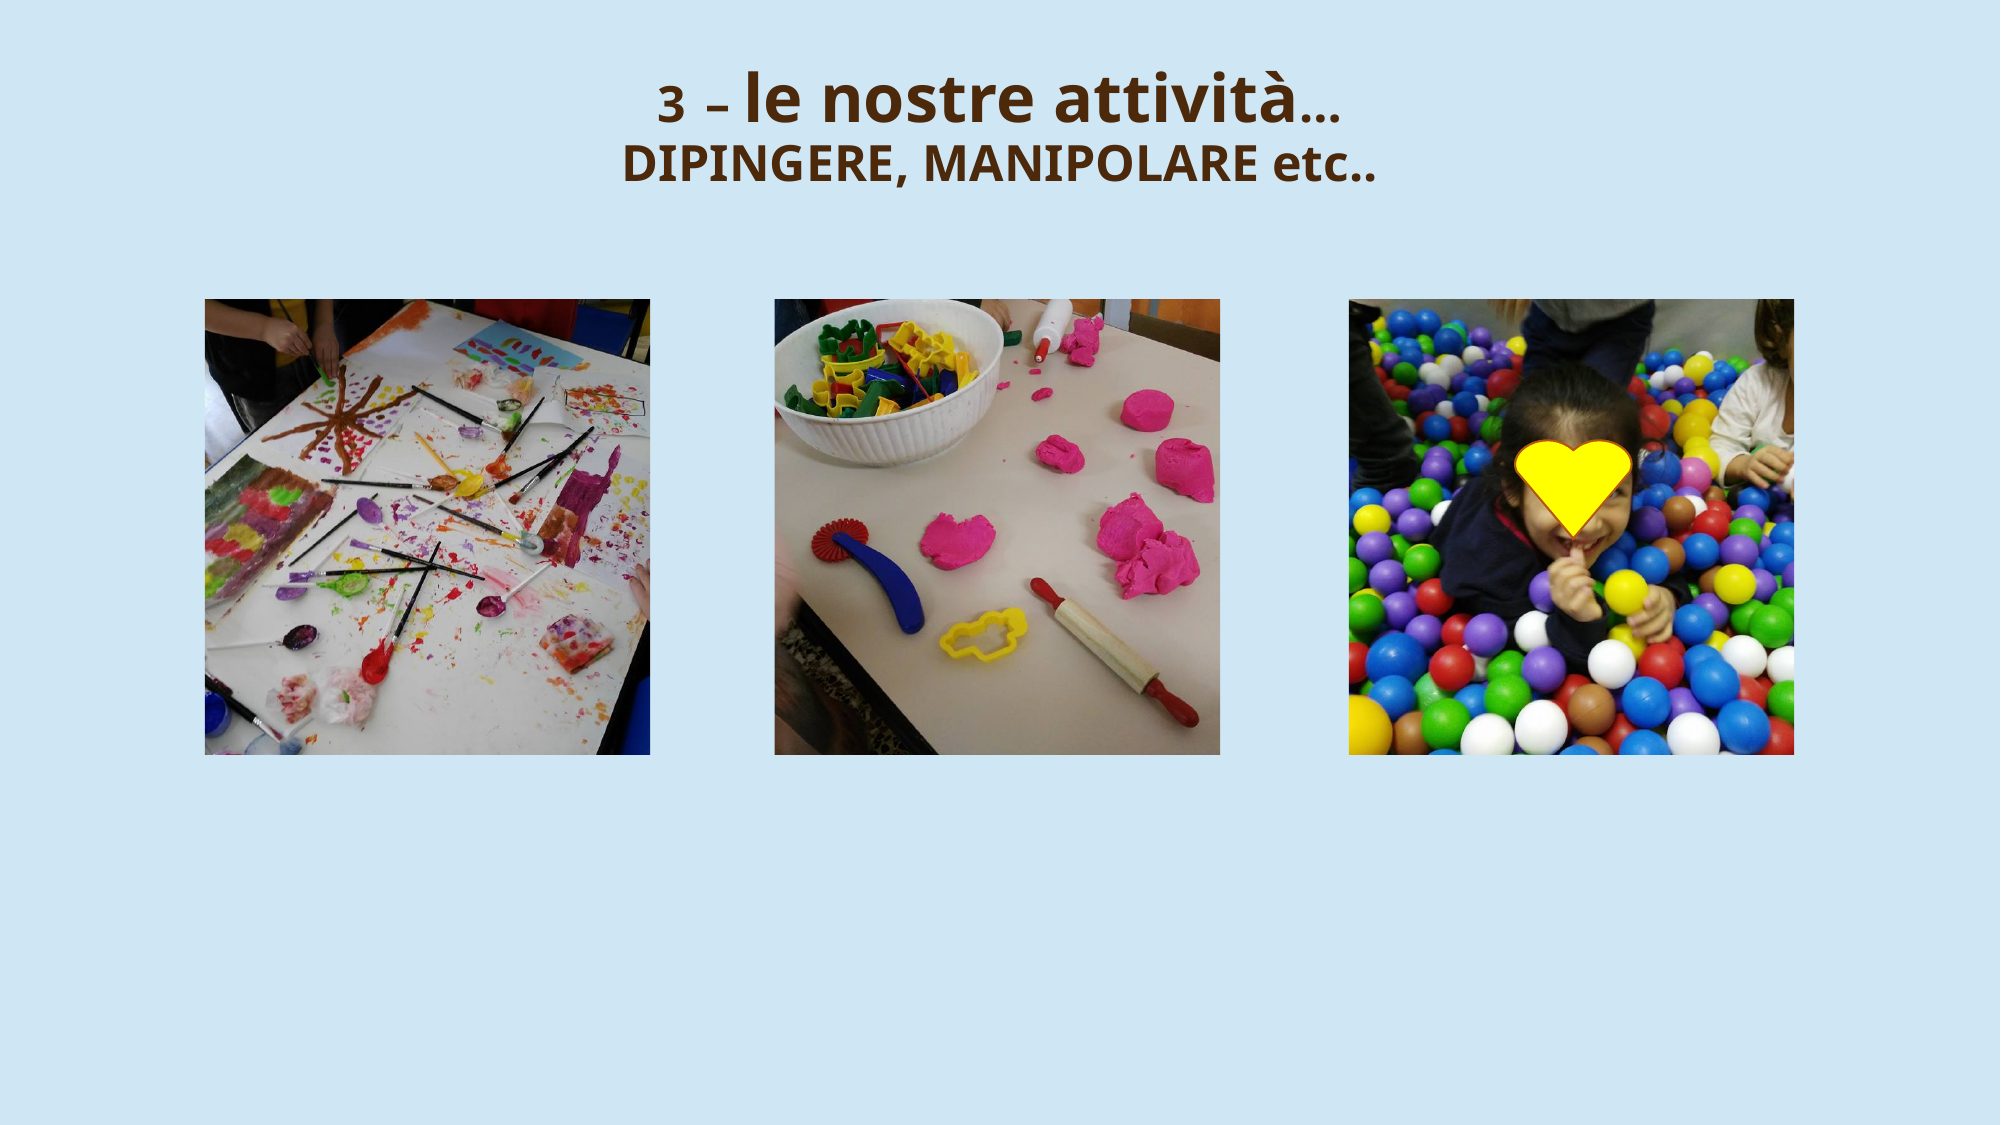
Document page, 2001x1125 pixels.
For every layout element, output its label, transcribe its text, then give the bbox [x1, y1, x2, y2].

picture [204, 299, 651, 755]
title 3 – le nostre attività… DIPINGERE, MANIPOLARE etc.. [174, 50, 1825, 250]
picture [1348, 299, 1795, 755]
picture [774, 299, 1221, 755]
text_box [1515, 440, 1632, 539]
